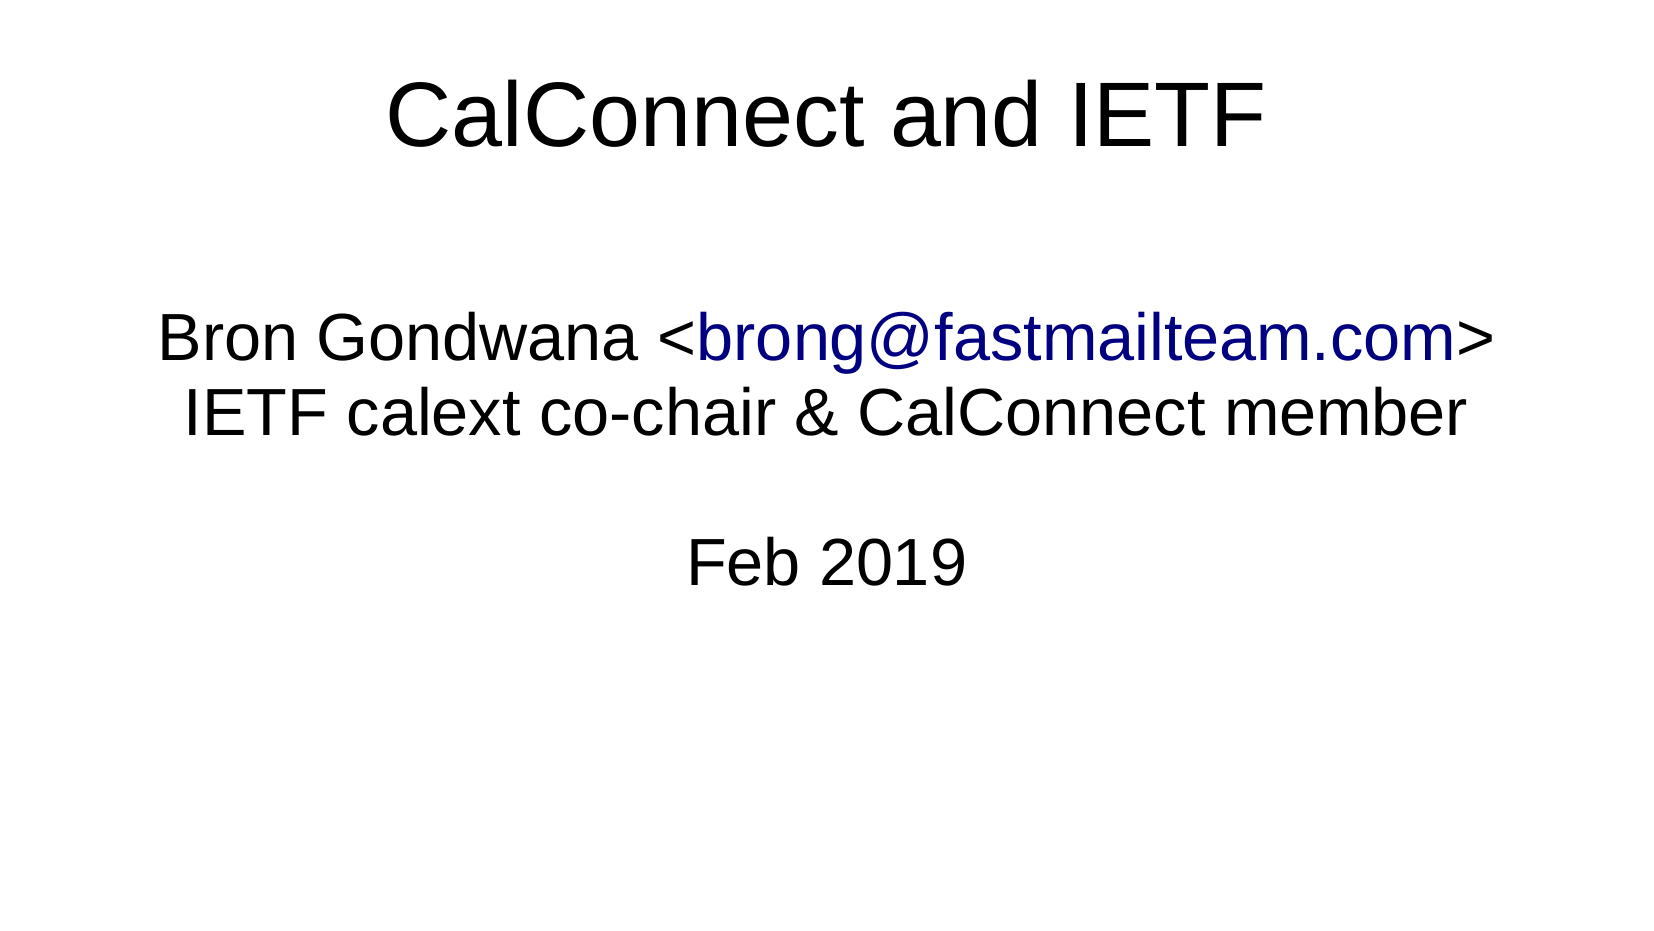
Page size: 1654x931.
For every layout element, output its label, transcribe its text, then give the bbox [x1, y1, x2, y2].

title CalConnect and IETF [82, 37, 1571, 193]
subtitle Bron Gondwana <brong@fastmailteam.com> IETF calext co-chair & CalConnect member Feb 2019 [82, 217, 1571, 758]
